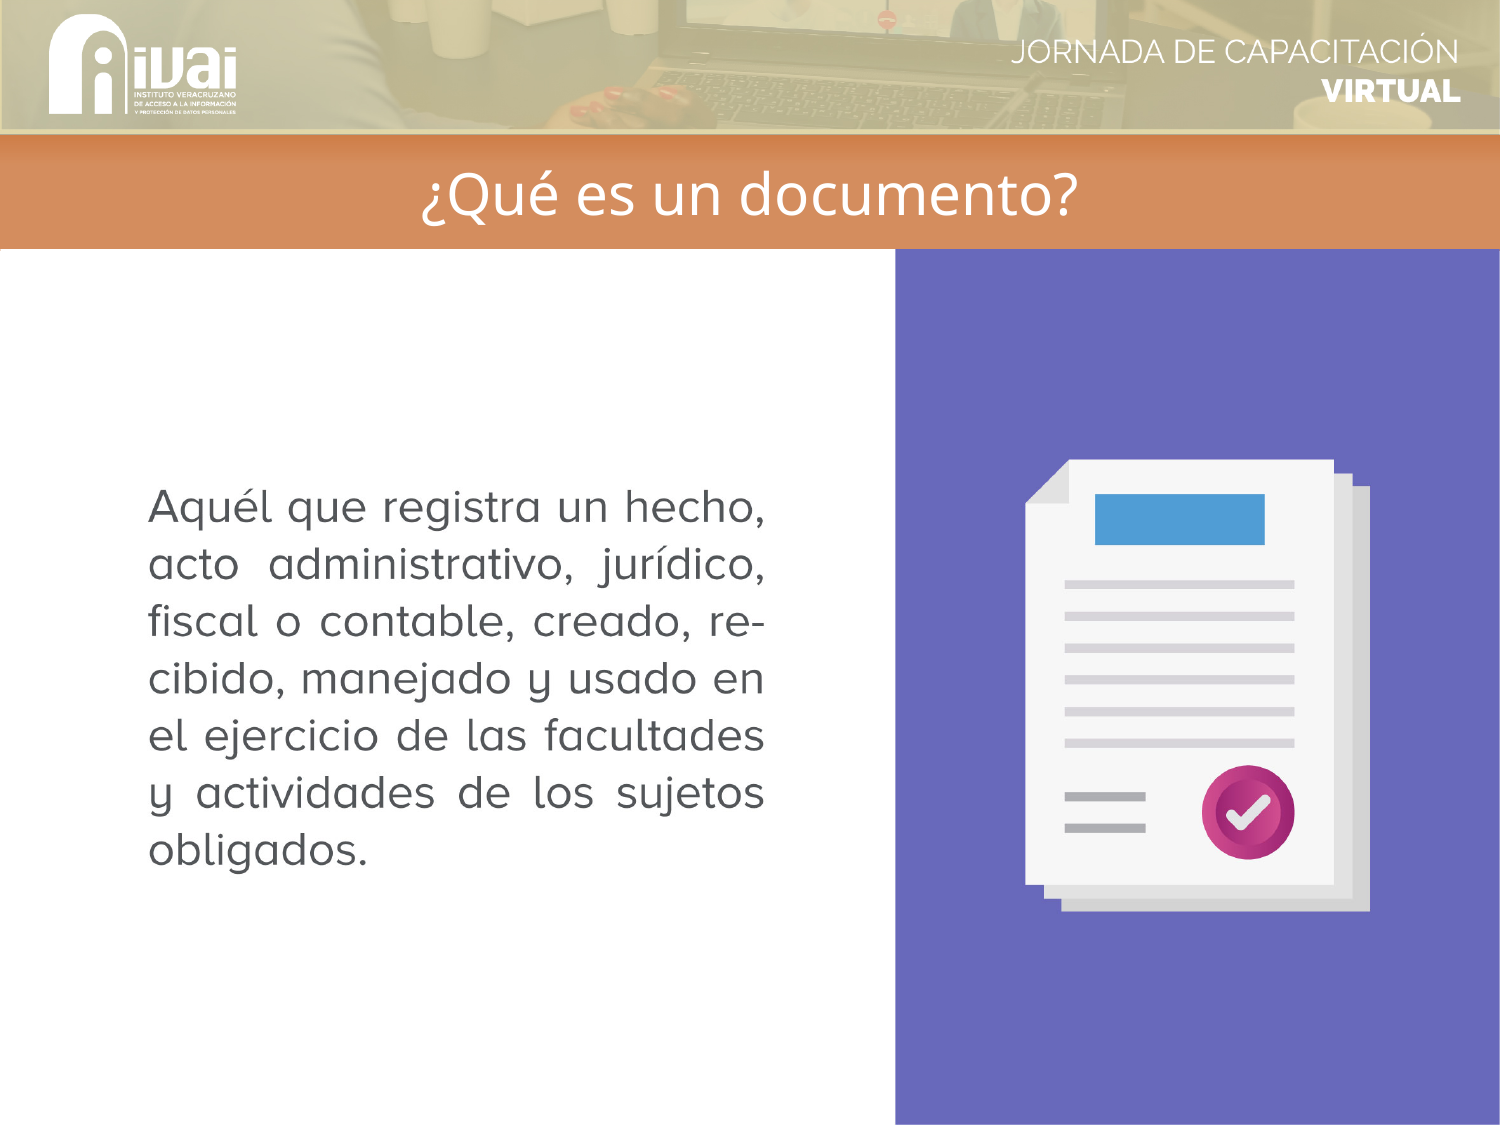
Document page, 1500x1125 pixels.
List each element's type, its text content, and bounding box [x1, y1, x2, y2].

picture [0, 135, 1500, 1125]
text_box ¿Qué es un documento? [362, 149, 1138, 236]
